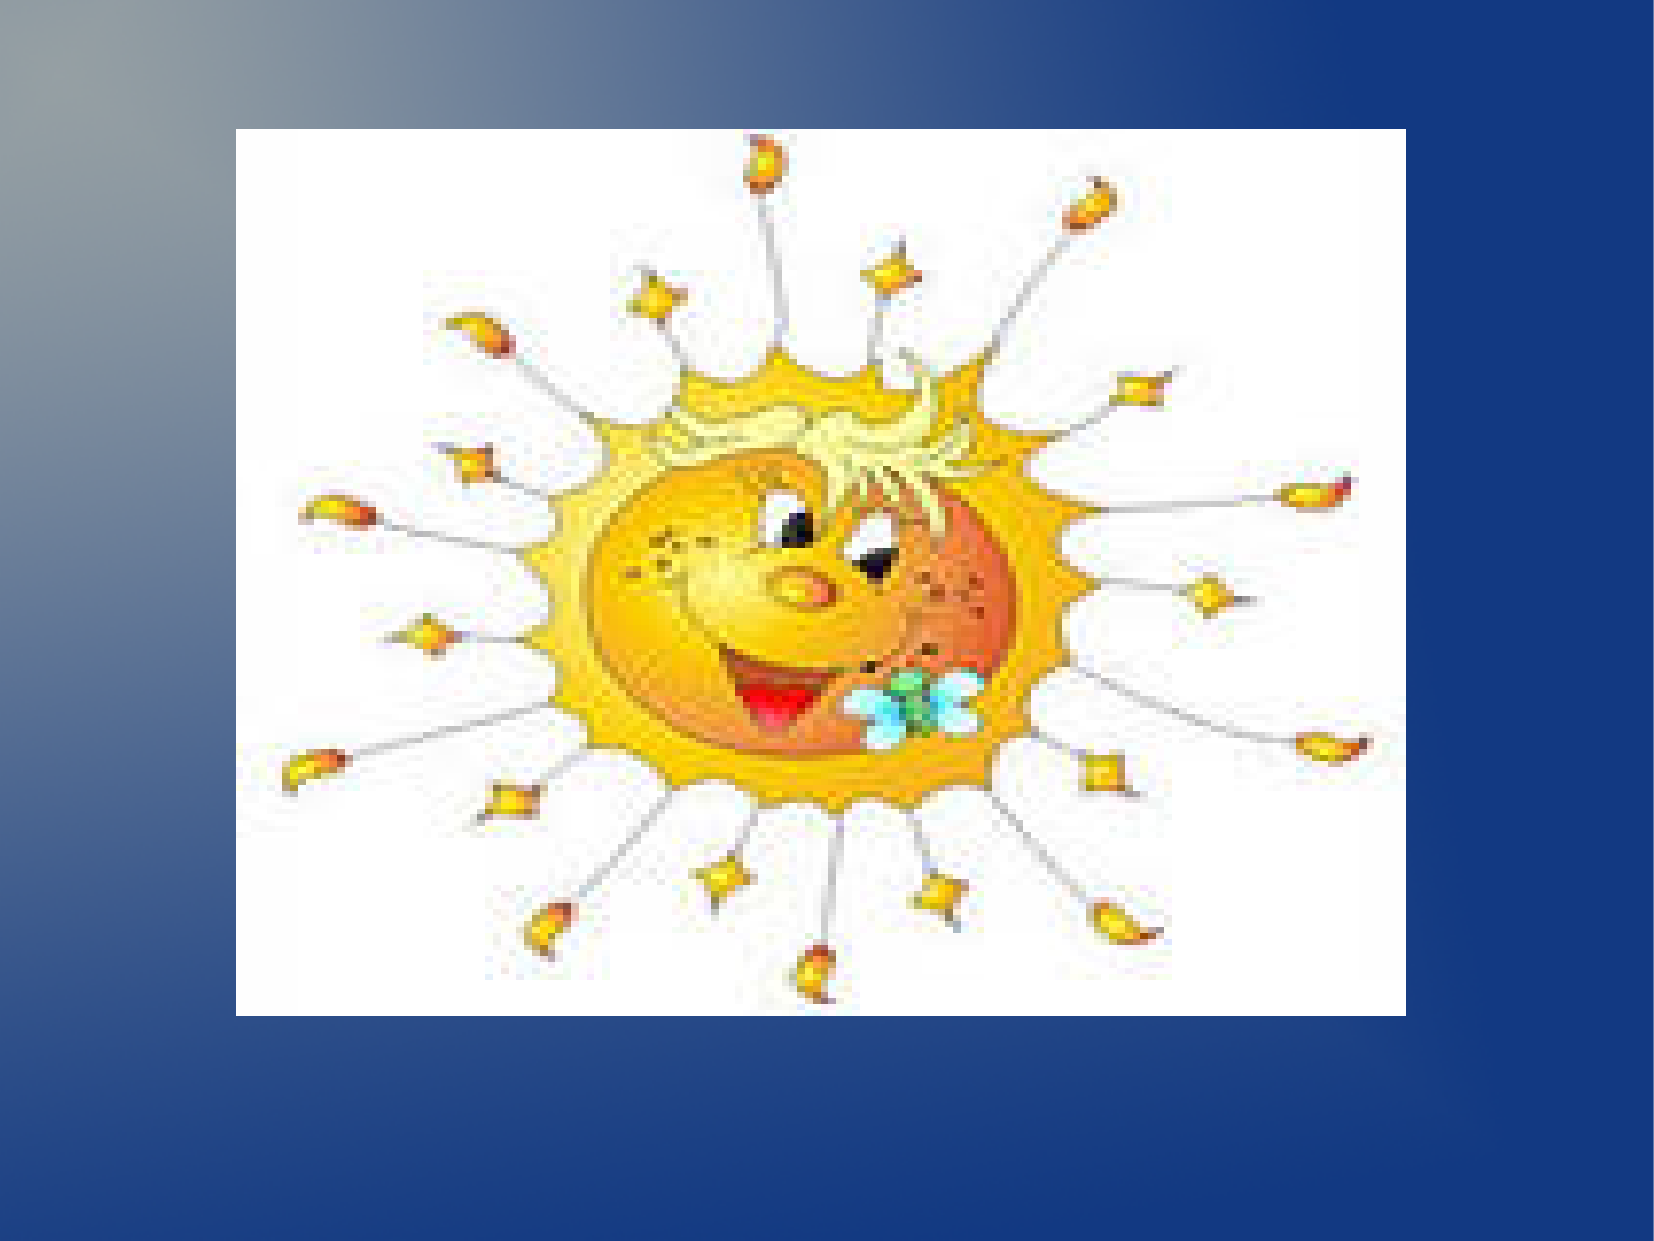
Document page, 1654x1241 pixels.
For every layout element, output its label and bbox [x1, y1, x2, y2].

picture [236, 129, 1406, 1016]
